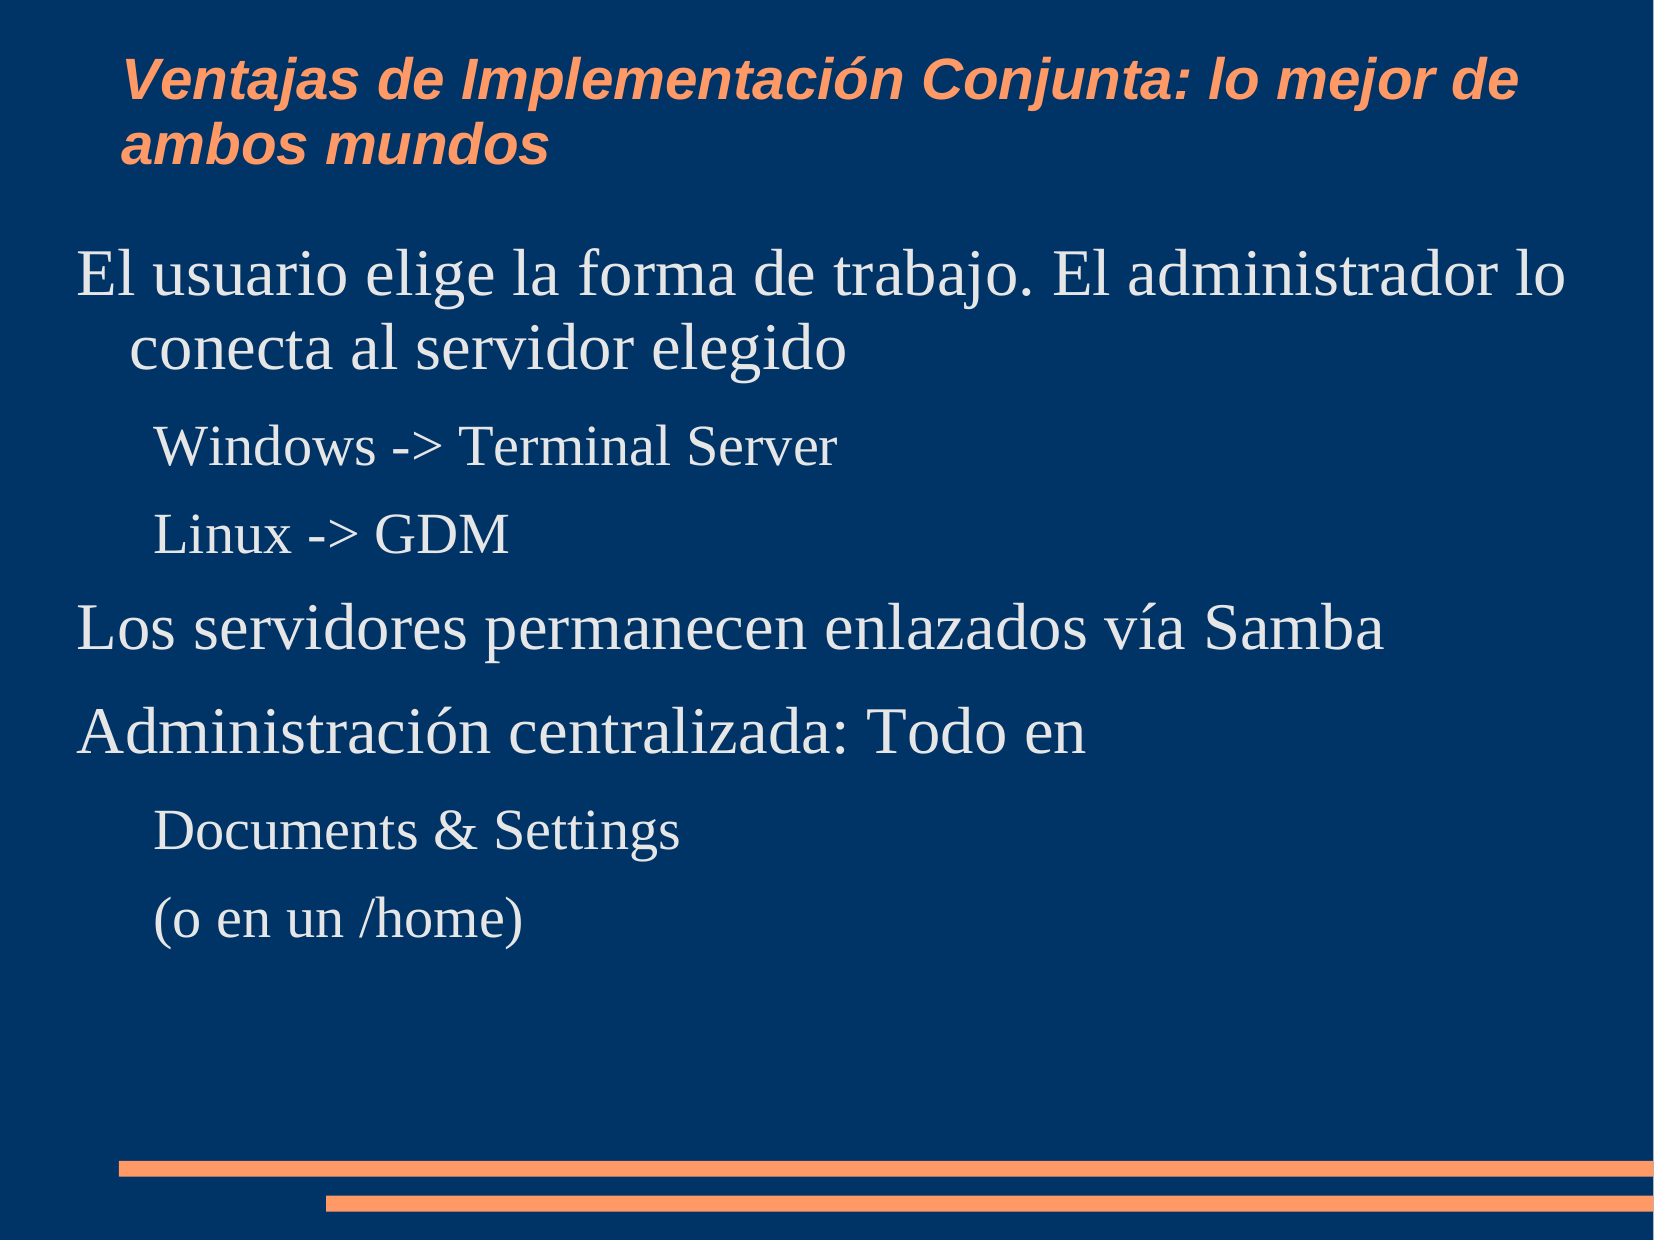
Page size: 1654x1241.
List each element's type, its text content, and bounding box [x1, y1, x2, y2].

list El usuario elige la forma de trabajo. El administrador lo conecta al servidor elegido Windows -> Terminal Server Linux -> GDM Los servidores permanecen enlazados vía Samba Administración centralizada: Todo en Documents & Settings (o en un /home) [59, 236, 1617, 1123]
title Ventajas de Implementación Conjunta: lo mejor de ambos mundos [121, 45, 1534, 179]
